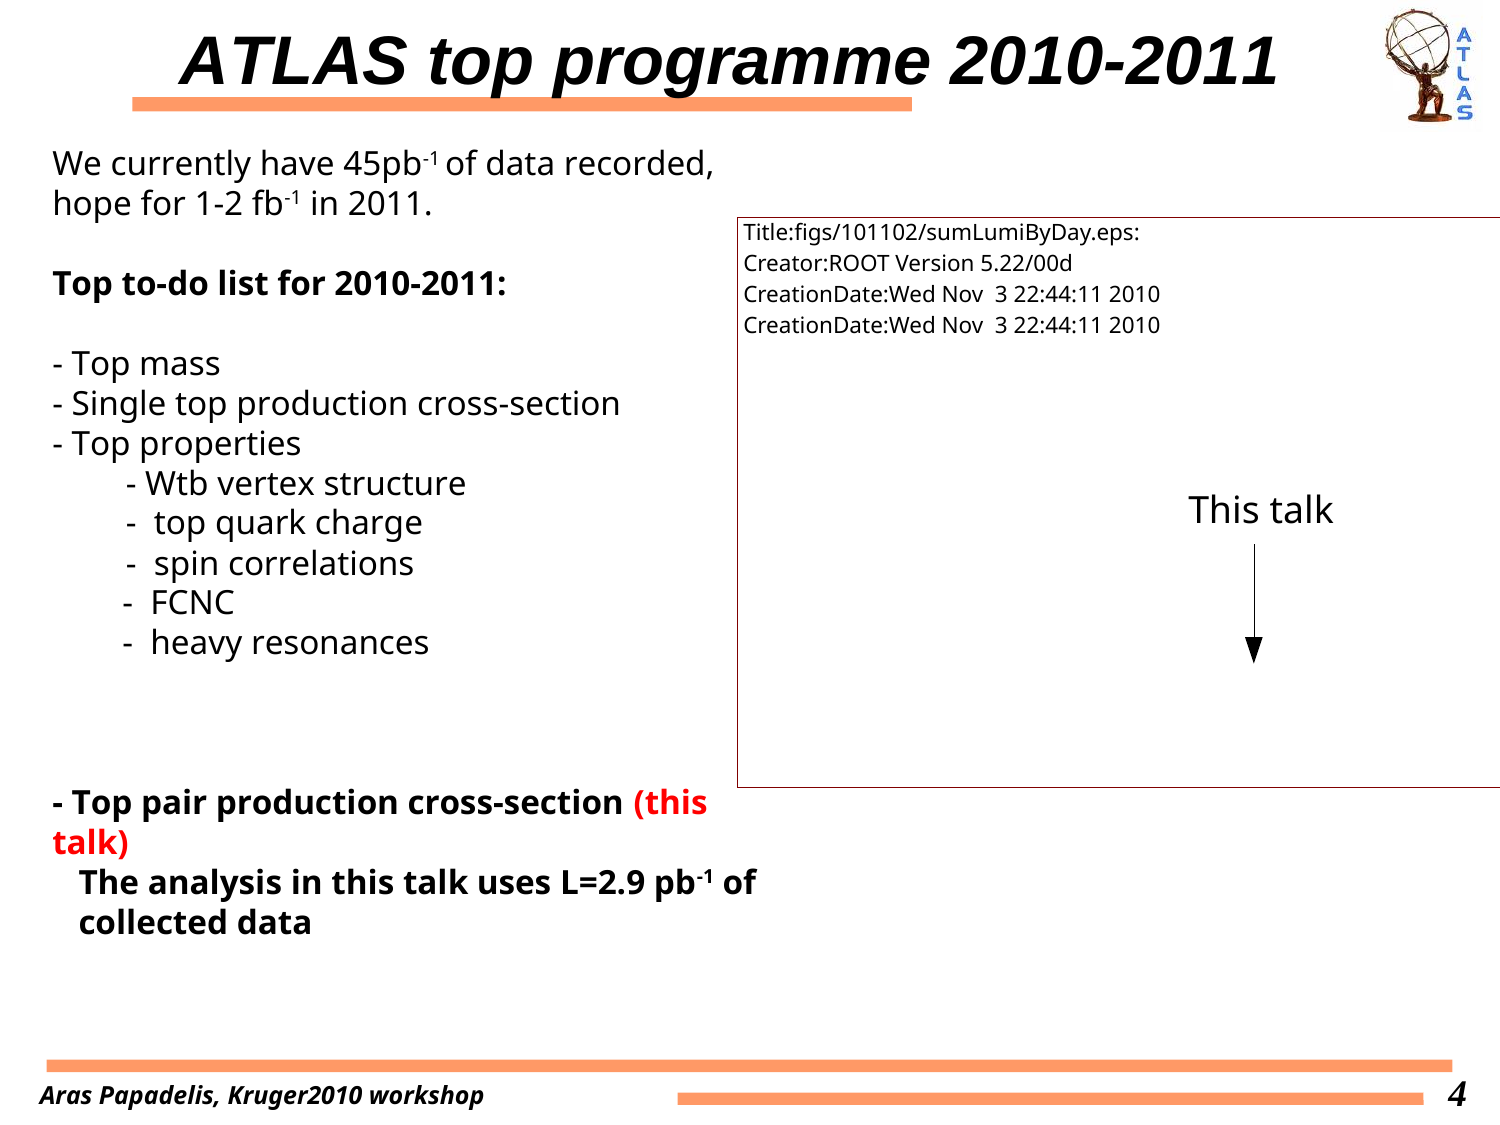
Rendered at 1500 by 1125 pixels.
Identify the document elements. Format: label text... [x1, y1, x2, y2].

text_box This talk [1173, 478, 1377, 551]
title ATLAS top programme 2010-2011 [137, 15, 1342, 109]
picture [1380, 0, 1483, 132]
text_box We currently have 45pb-1 of data recorded, hope for 1-2 fb-1 in 2011. Top to-do list for 2010-2011: - Top mass - Single top production cross-section - Top properties - Wtb vertex structure - top quark charge - spin correlations - FCNC - heavy resonances - Top pair production cross-section (this talk) The analysis in this talk uses L=2.9 pb-1 of collected data [37, 135, 788, 1125]
picture [736, 215, 1500, 788]
